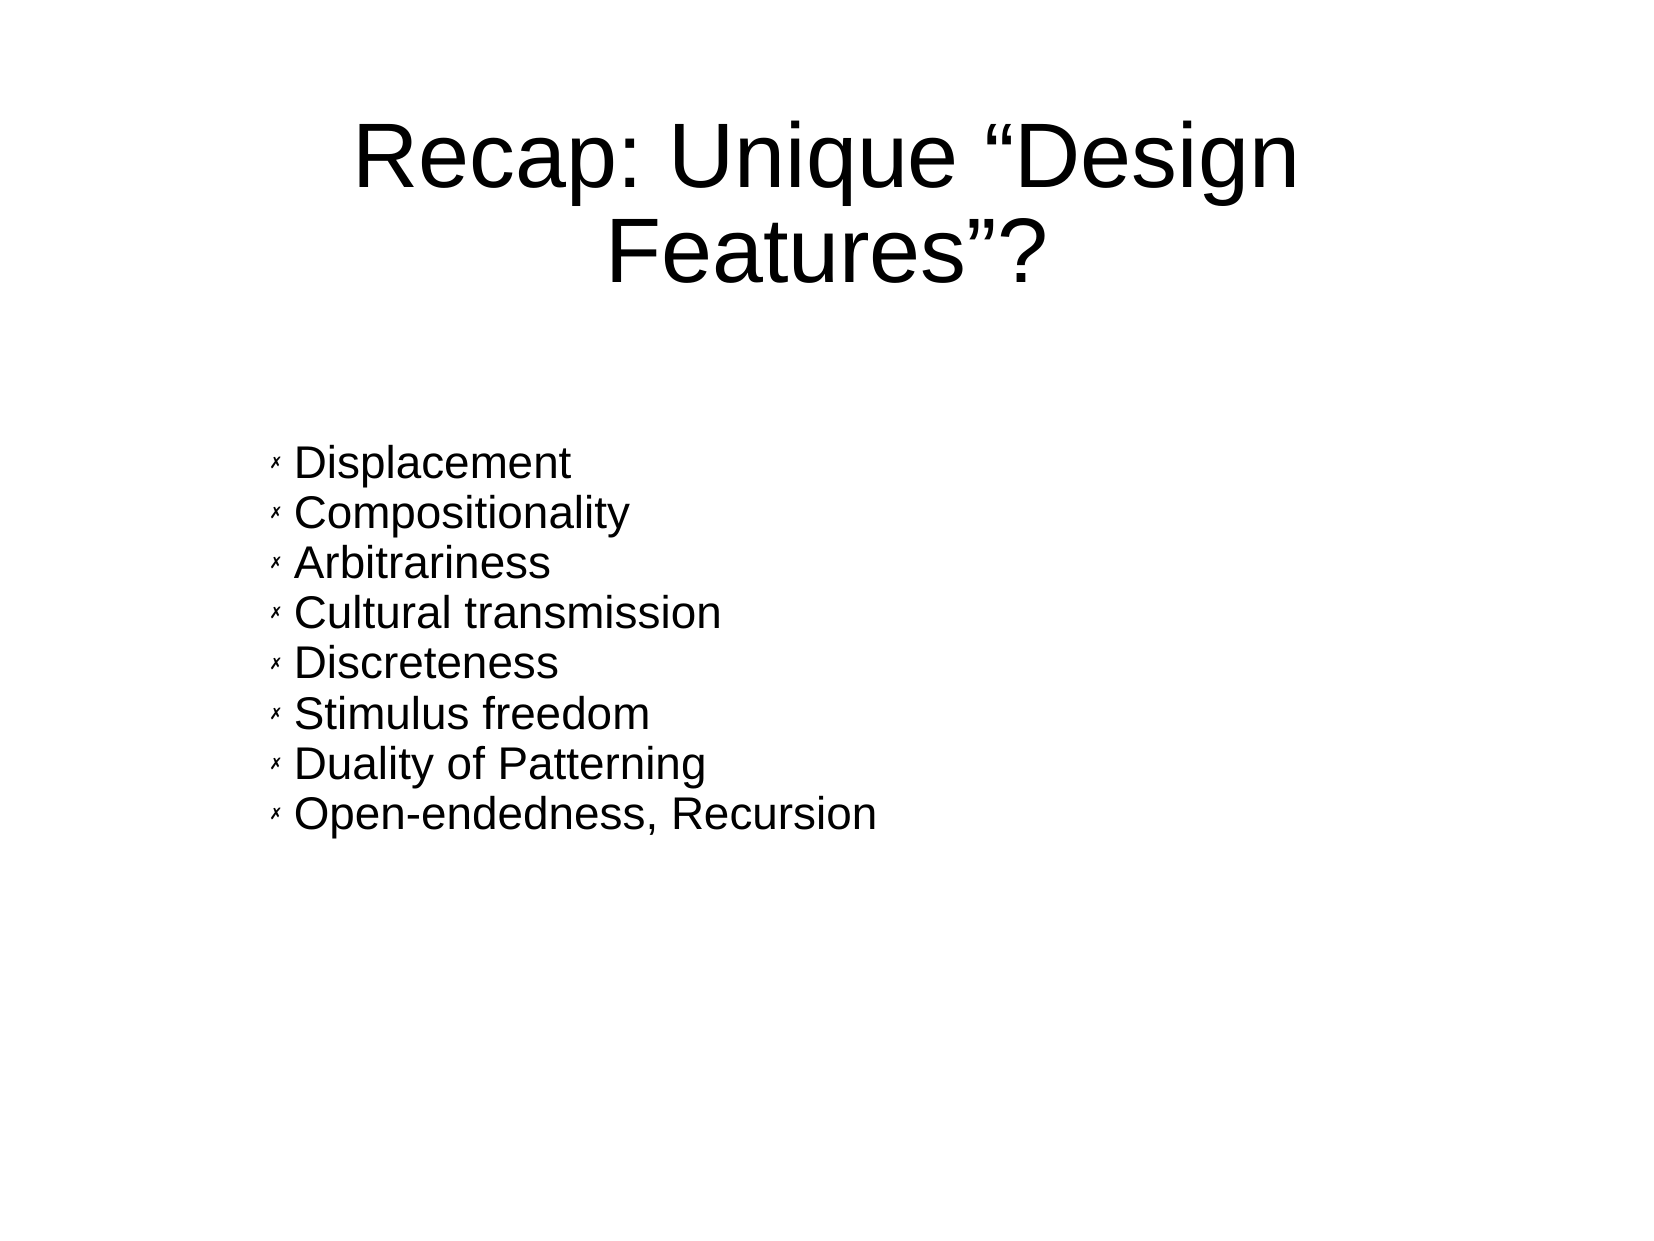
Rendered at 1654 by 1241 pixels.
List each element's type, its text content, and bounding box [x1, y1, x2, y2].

title Recap: Unique “Design Features”? [121, 102, 1534, 311]
text_box Displacement Compositionality Arbitrariness Cultural transmission Discreteness Stimulus freedom Duality of Patterning Open-endedness, Recursion [271, 437, 891, 890]
